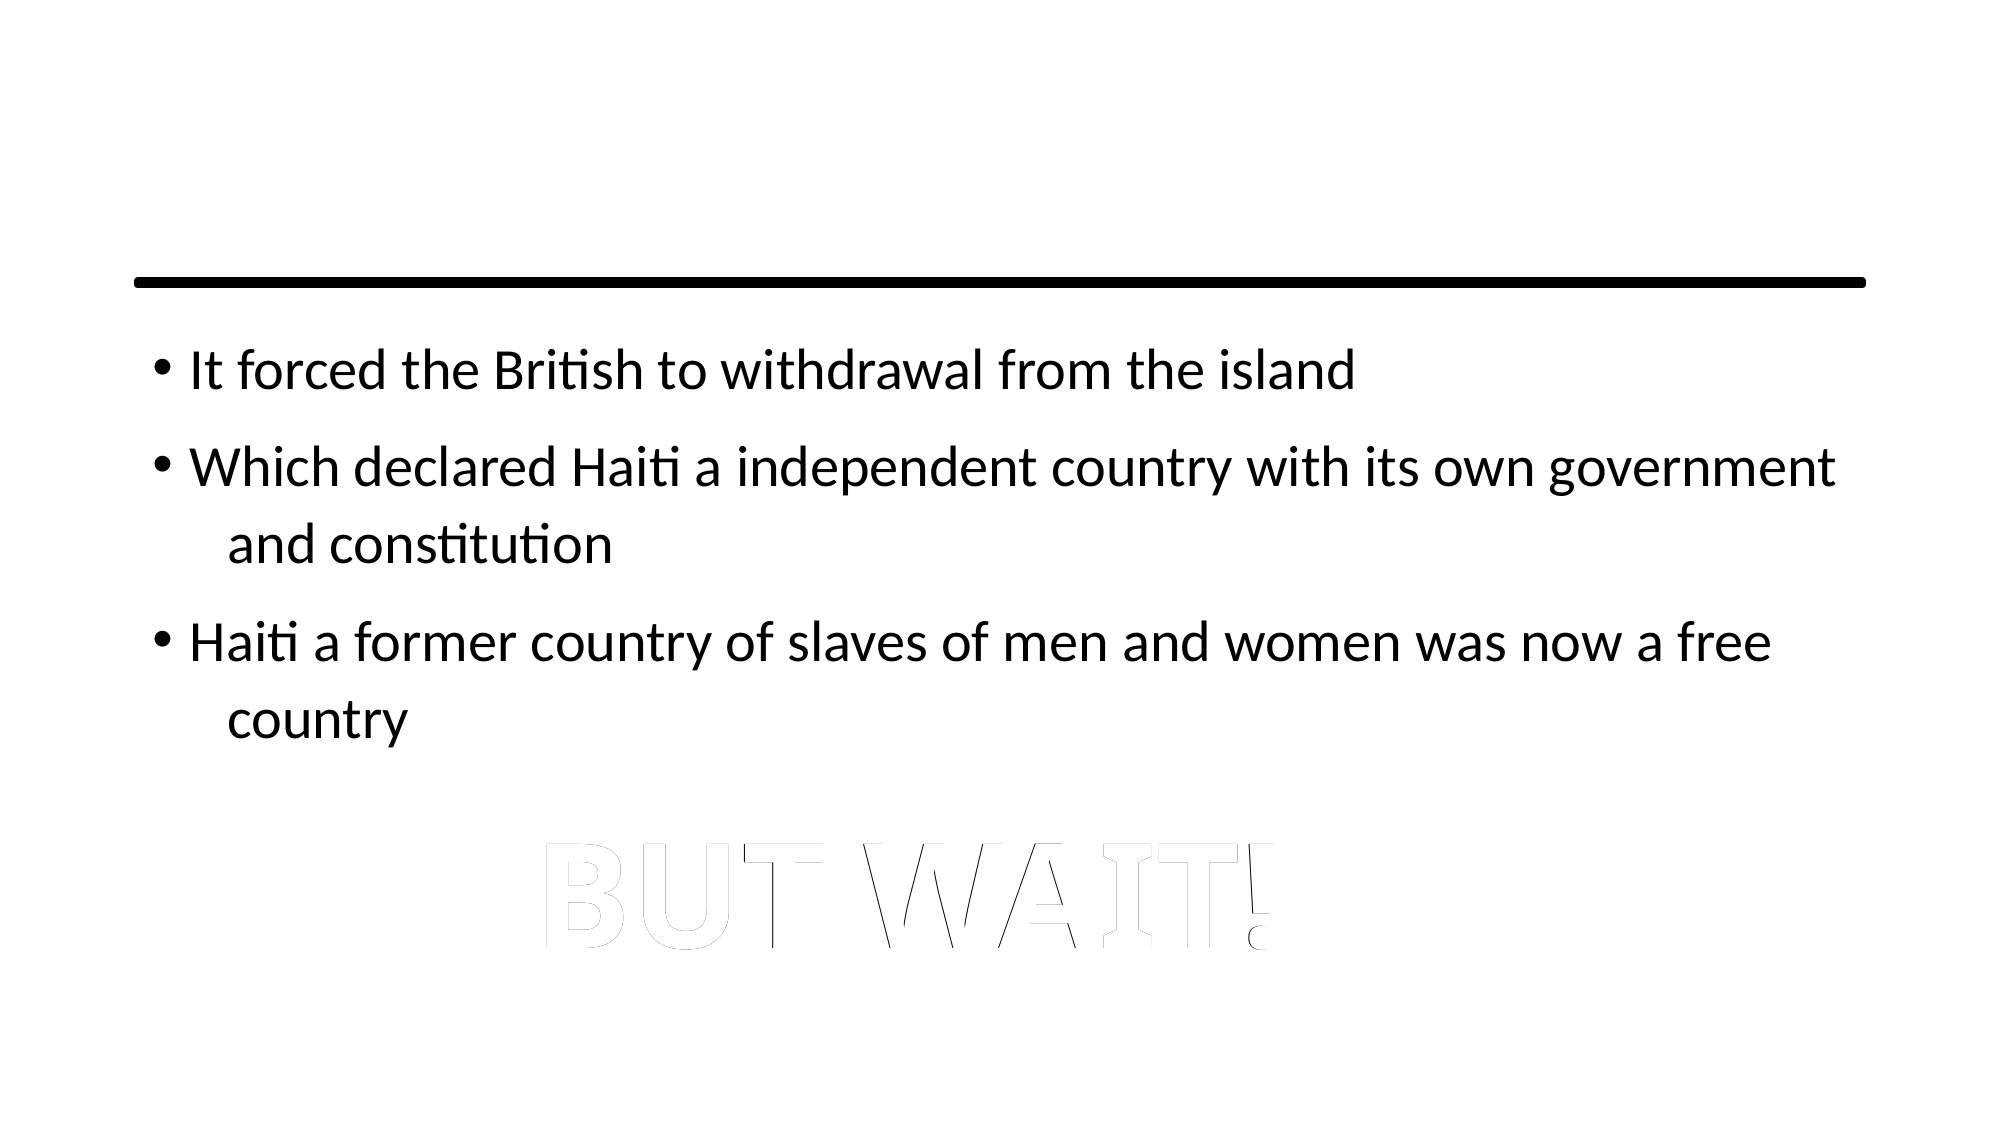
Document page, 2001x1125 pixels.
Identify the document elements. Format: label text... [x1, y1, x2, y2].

list It forced the British to withdrawal from the island Which declared Haiti a independent country with its own government and constitution Haiti a former country of slaves of men and women was now a free country [137, 316, 1863, 1014]
text_box BUT WAIT! [519, 795, 1298, 985]
